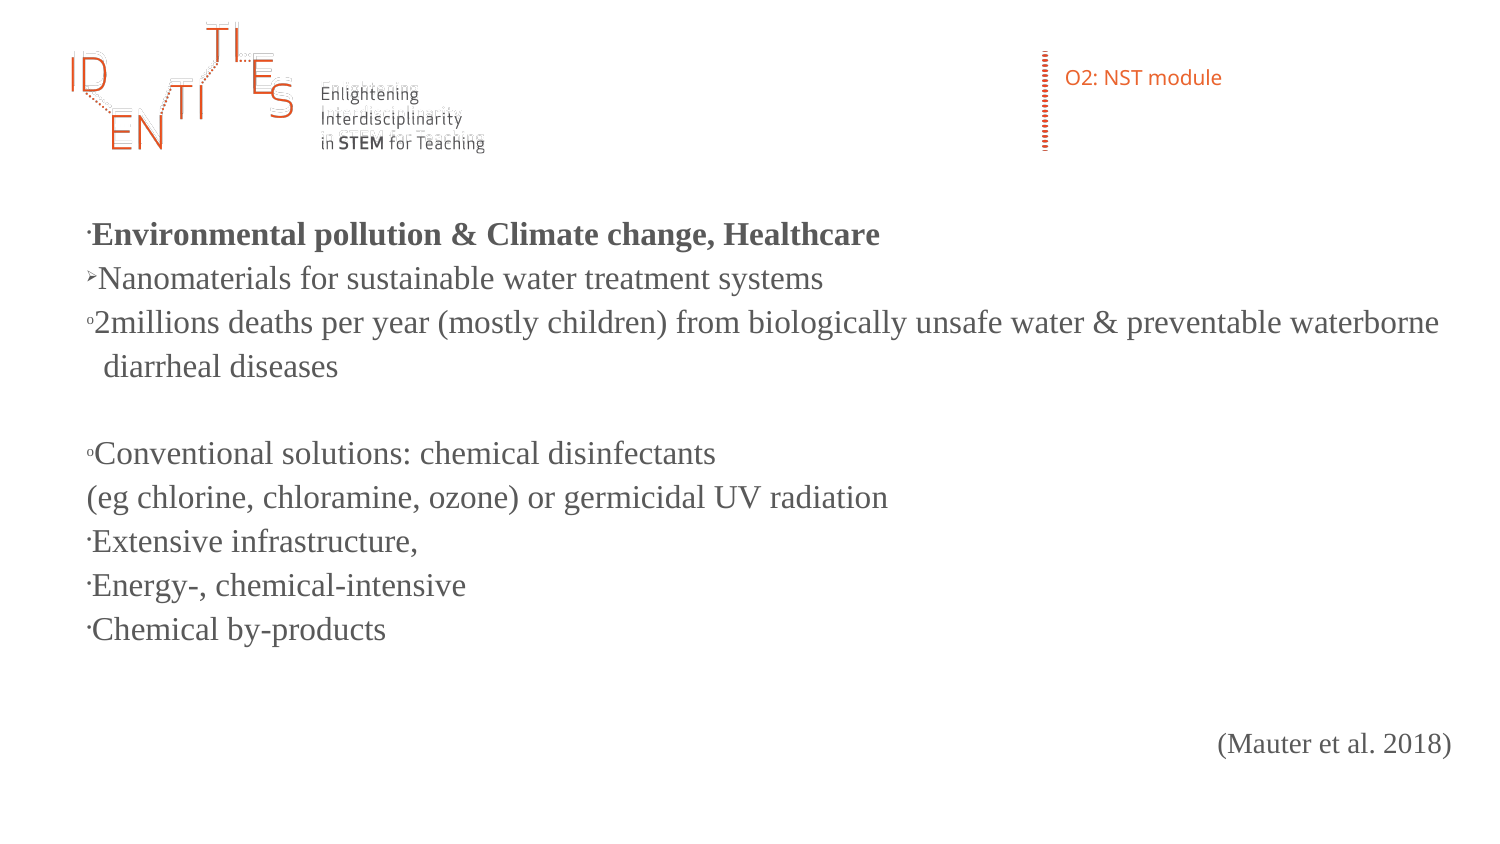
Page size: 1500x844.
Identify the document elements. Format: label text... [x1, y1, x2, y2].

text_box Environmental pollution & Climate change, Healthcare Nanomaterials for sustainable water treatment systems 2millions deaths per year (mostly children) from biologically unsafe water & preventable waterborne diarrheal diseases Conventional solutions: chemical disinfectants (eg chlorine, chloramine, ozone) or germicidal UV radiation Extensive infrastructure, Energy-, chemical-intensive Chemical by-products (Mauter et al. 2018) [71, 178, 1467, 825]
picture [1042, 51, 1051, 151]
picture [71, 18, 485, 157]
text_box O2: NST module [1051, 57, 1472, 139]
